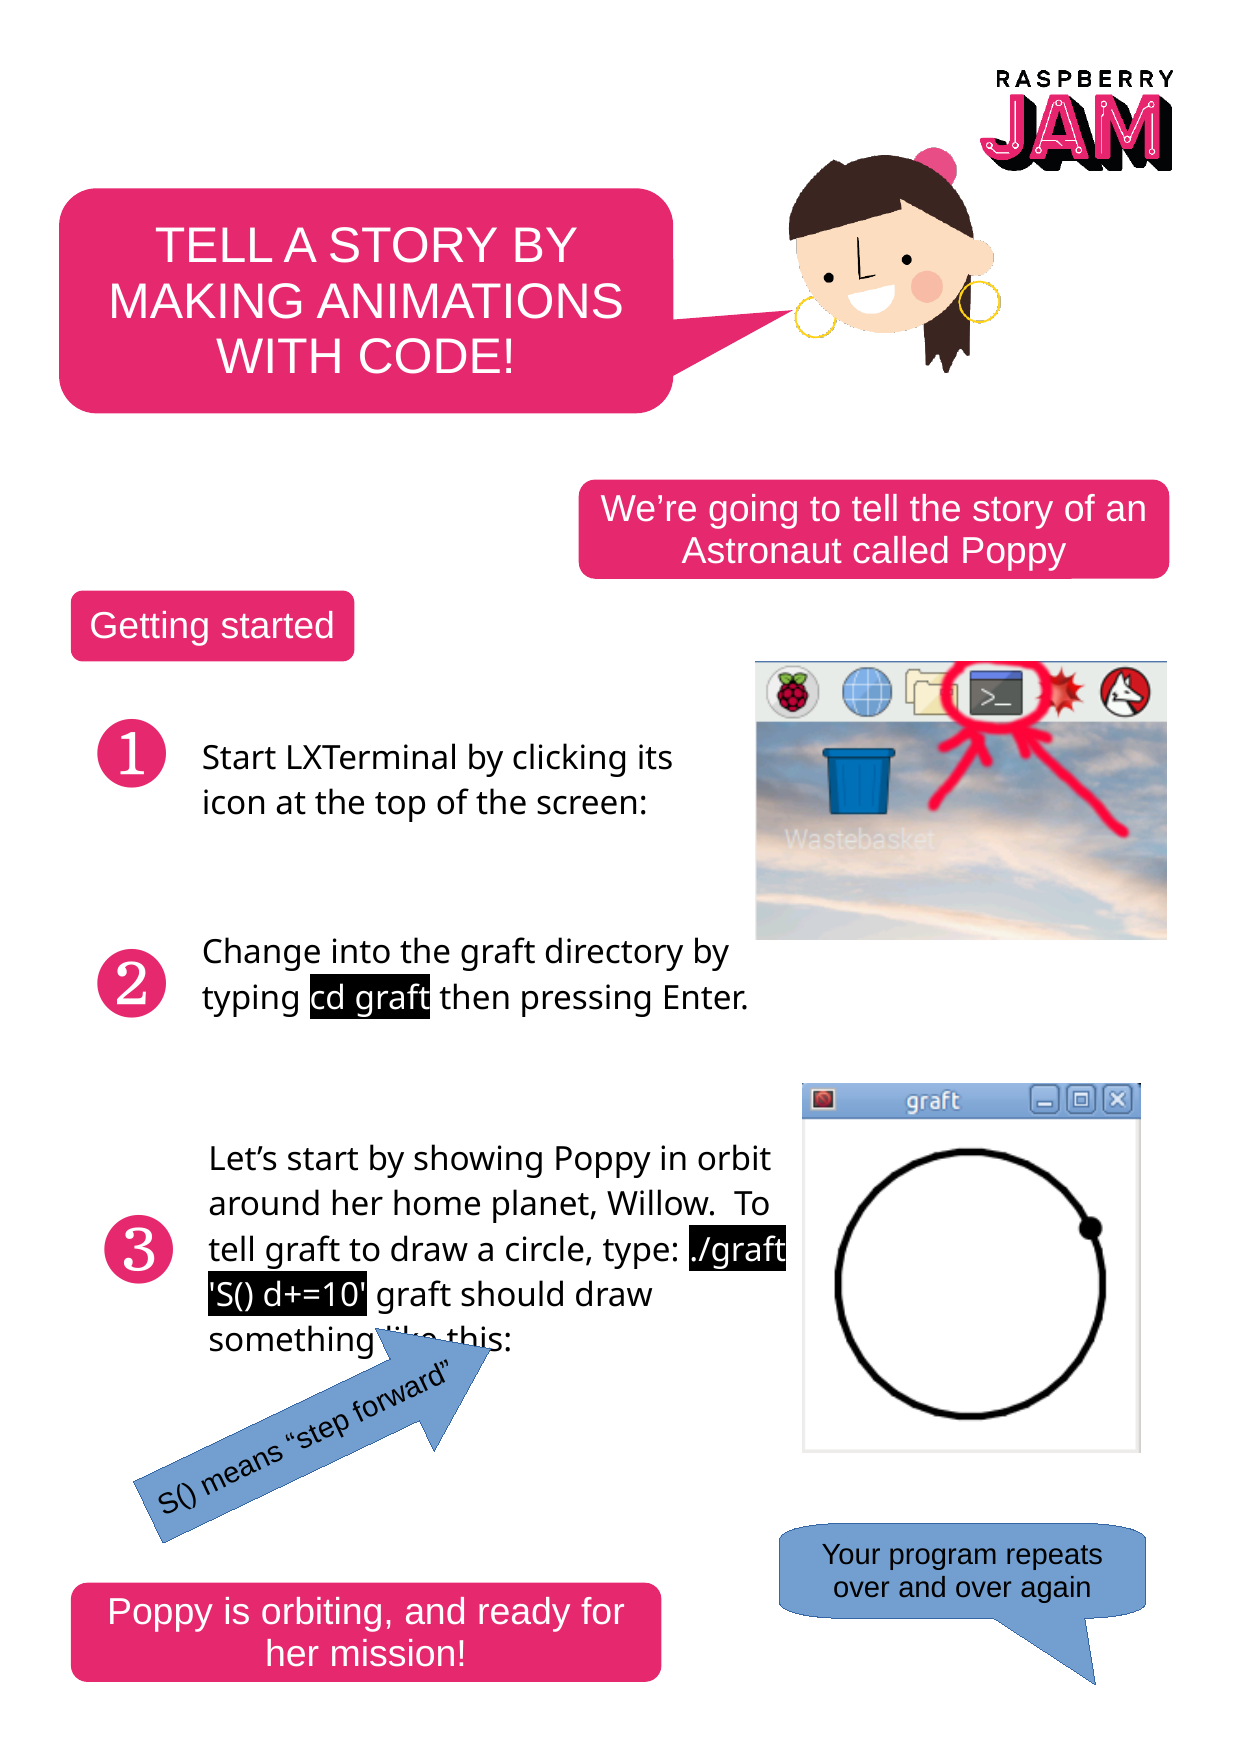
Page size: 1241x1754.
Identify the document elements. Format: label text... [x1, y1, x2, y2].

text_box Let’s start by showing Poppy in orbit around her home planet, Willow. To tell graft to draw a circle, type: ./graft 'S() d+=10' graft should draw something like this: [193, 1127, 802, 1374]
text_box ❷ [76, 883, 189, 1069]
text_box We’re going to tell the story of an Astronaut called Poppy [578, 479, 1170, 579]
text_box Start LXTerminal by clicking its icon at the top of the screen: [189, 726, 733, 819]
text_box Getting started [70, 590, 355, 662]
picture [802, 1083, 1141, 1453]
text_box Poppy is orbiting, and ready for her mission! [70, 1582, 662, 1682]
text_box ❶ [76, 653, 189, 839]
text_box Change into the graft directory by typing cd graft then pressing Enter. [189, 921, 768, 1052]
picture [779, 70, 1173, 379]
text_box ❸ [82, 1149, 196, 1335]
text_box TELL A STORY BY MAKING ANIMATIONS WITH CODE! [59, 188, 779, 414]
text_box S() means “step forward” [133, 1328, 491, 1543]
picture [755, 661, 1167, 940]
text_box Your program repeats over and over again [779, 1523, 1146, 1685]
